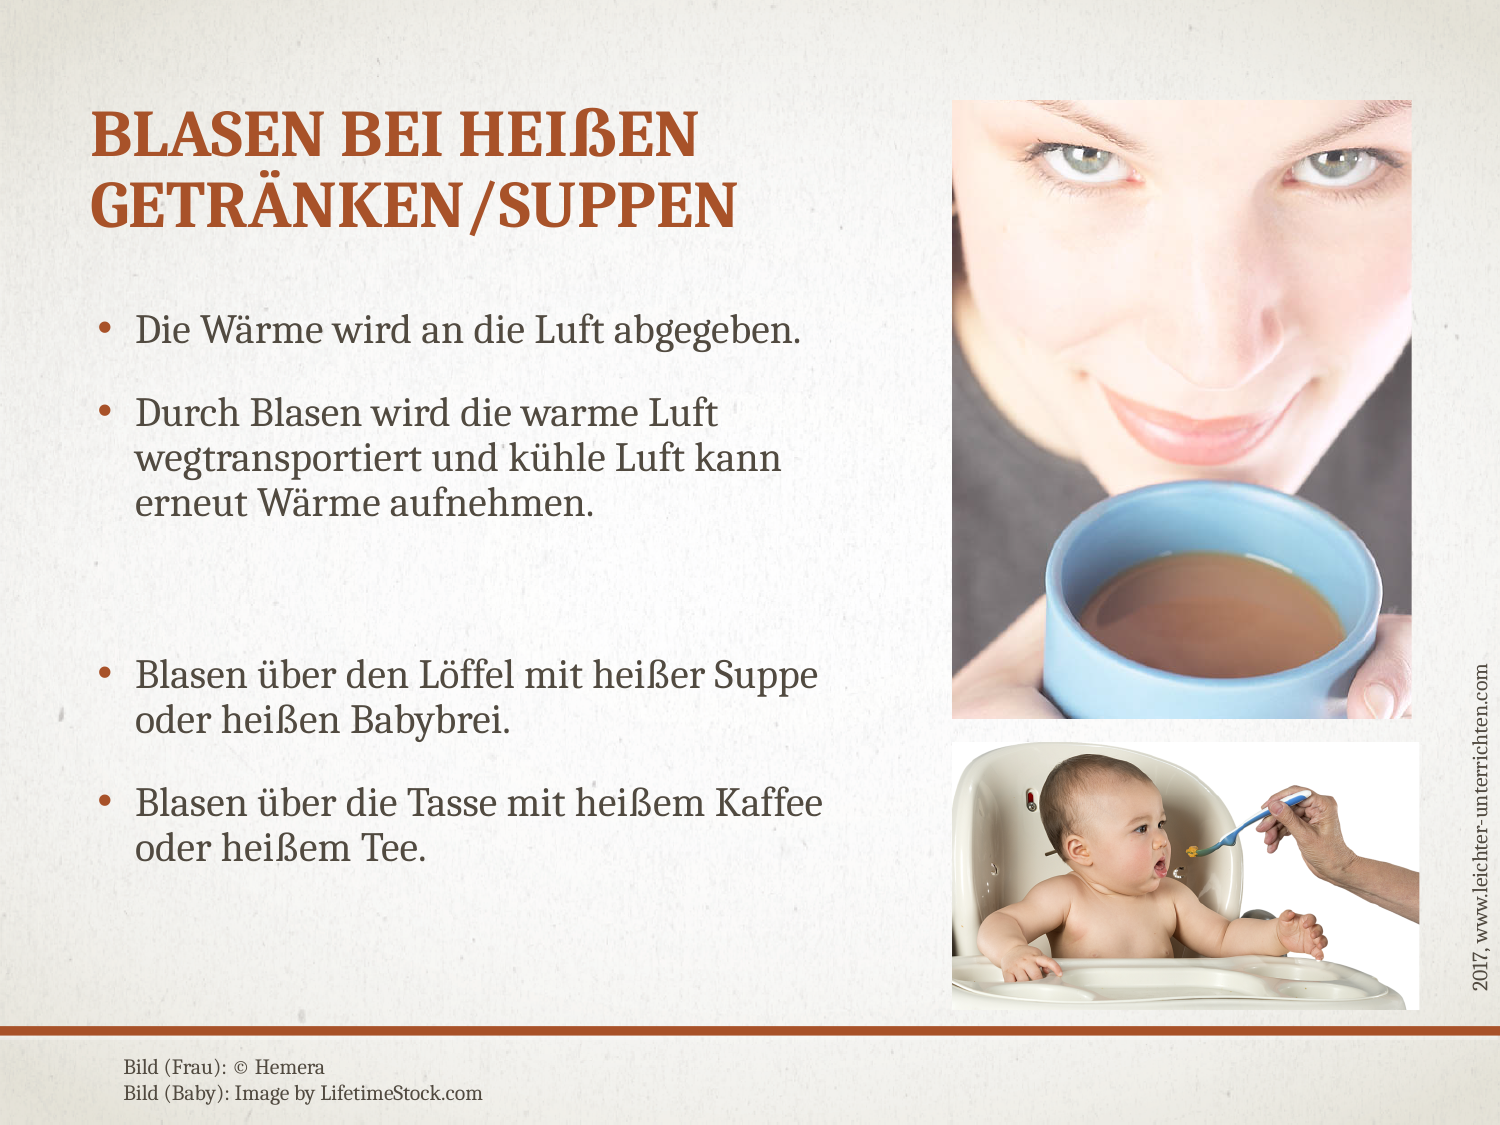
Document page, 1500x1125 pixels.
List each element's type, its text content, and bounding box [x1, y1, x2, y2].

text_box Bild (Frau): © Hemera Bild (Baby): Image by LifetimeStock.com [108, 1044, 499, 1113]
list Die Wärme wird an die Luft abgegeben. Durch Blasen wird die warme Luft wegtransportiert und kühle Luft kann erneut Wärme aufnehmen. Blasen über den Löffel mit heißer Suppe oder heißen Babybrei. Blasen über die Tasse mit heißem Kaffee oder heißem Tee. [75, 299, 1341, 975]
picture [0, 1036, 1500, 1125]
picture [0, 0, 1500, 1026]
title Blasen bei heißen Getränken/Suppen [75, 62, 1341, 250]
